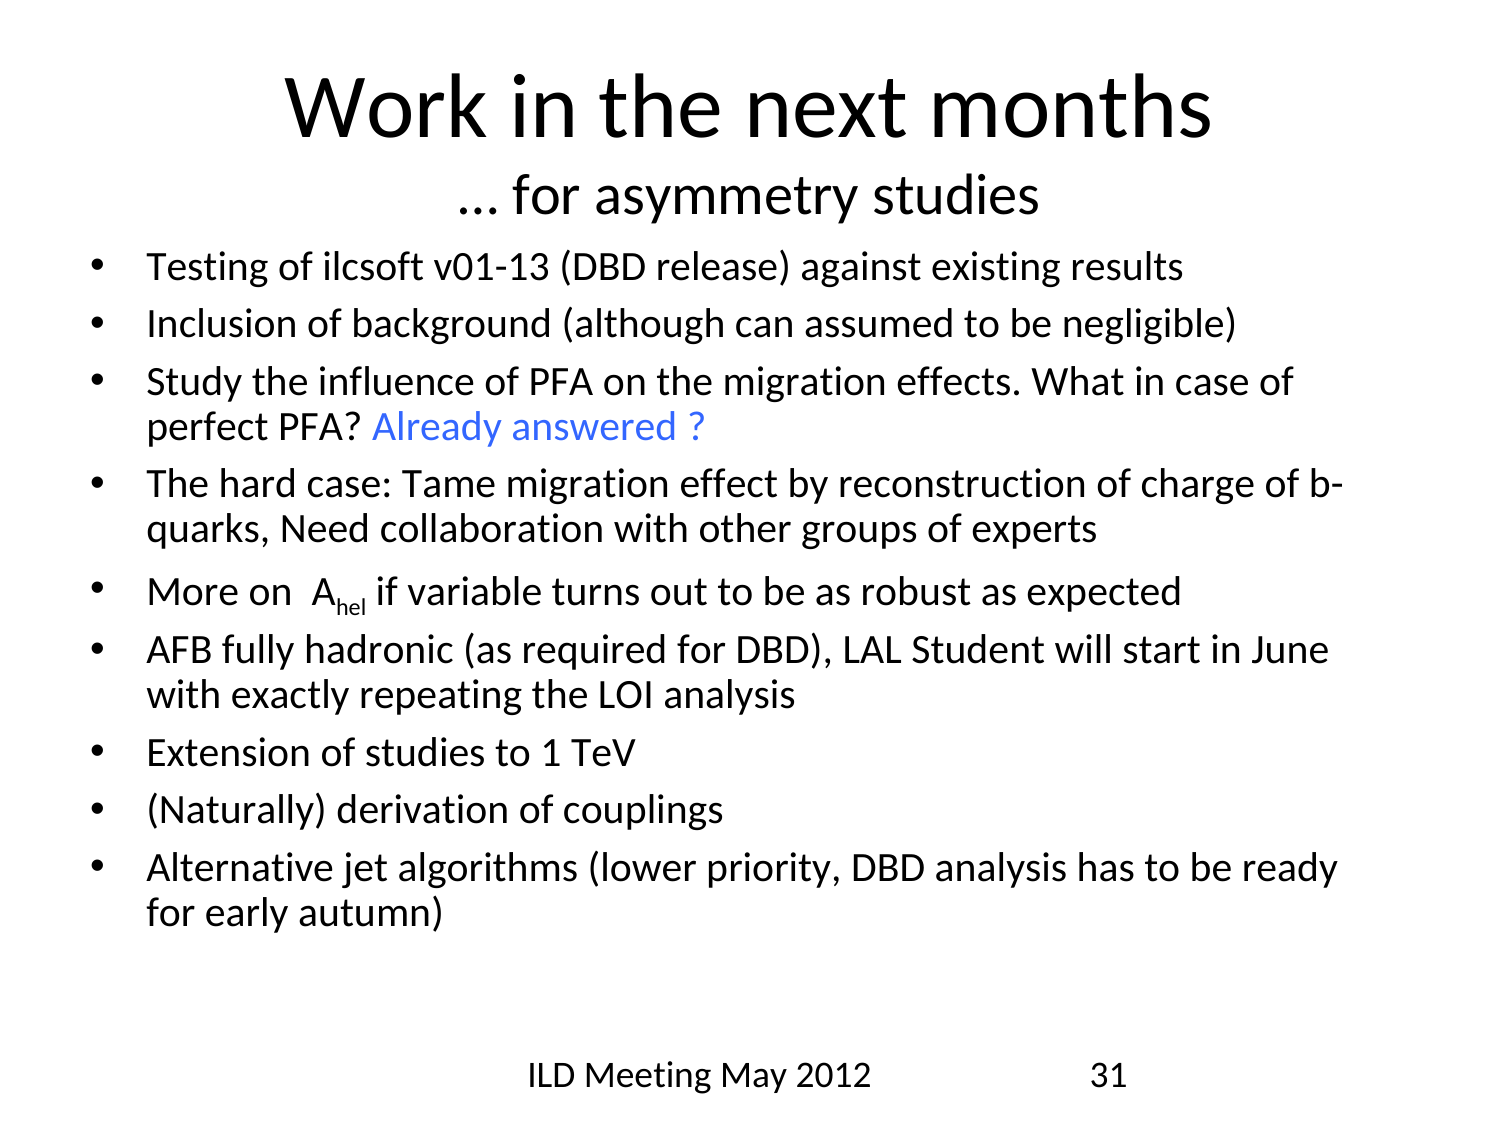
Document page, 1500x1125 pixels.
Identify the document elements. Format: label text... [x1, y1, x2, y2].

list Testing of ilcsoft v01-13 (DBD release) against existing results Inclusion of background (although can assumed to be negligible) Study the influence of PFA on the migration effects. What in case of perfect PFA? Already answered ? The hard case: Tame migration effect by reconstruction of charge of b-quarks, Need collaboration with other groups of experts More on Ahel if variable turns out to be as robust as expected AFB fully hadronic (as required for DBD), LAL Student will start in June with exactly repeating the LOI analysis Extension of studies to 1 TeV (Naturally) derivation of couplings Alternative jet algorithms (lower priority, DBD analysis has to be ready for early autumn) [75, 236, 1388, 1076]
title Work in the next months … for asymmetry studies [75, 38, 1426, 234]
